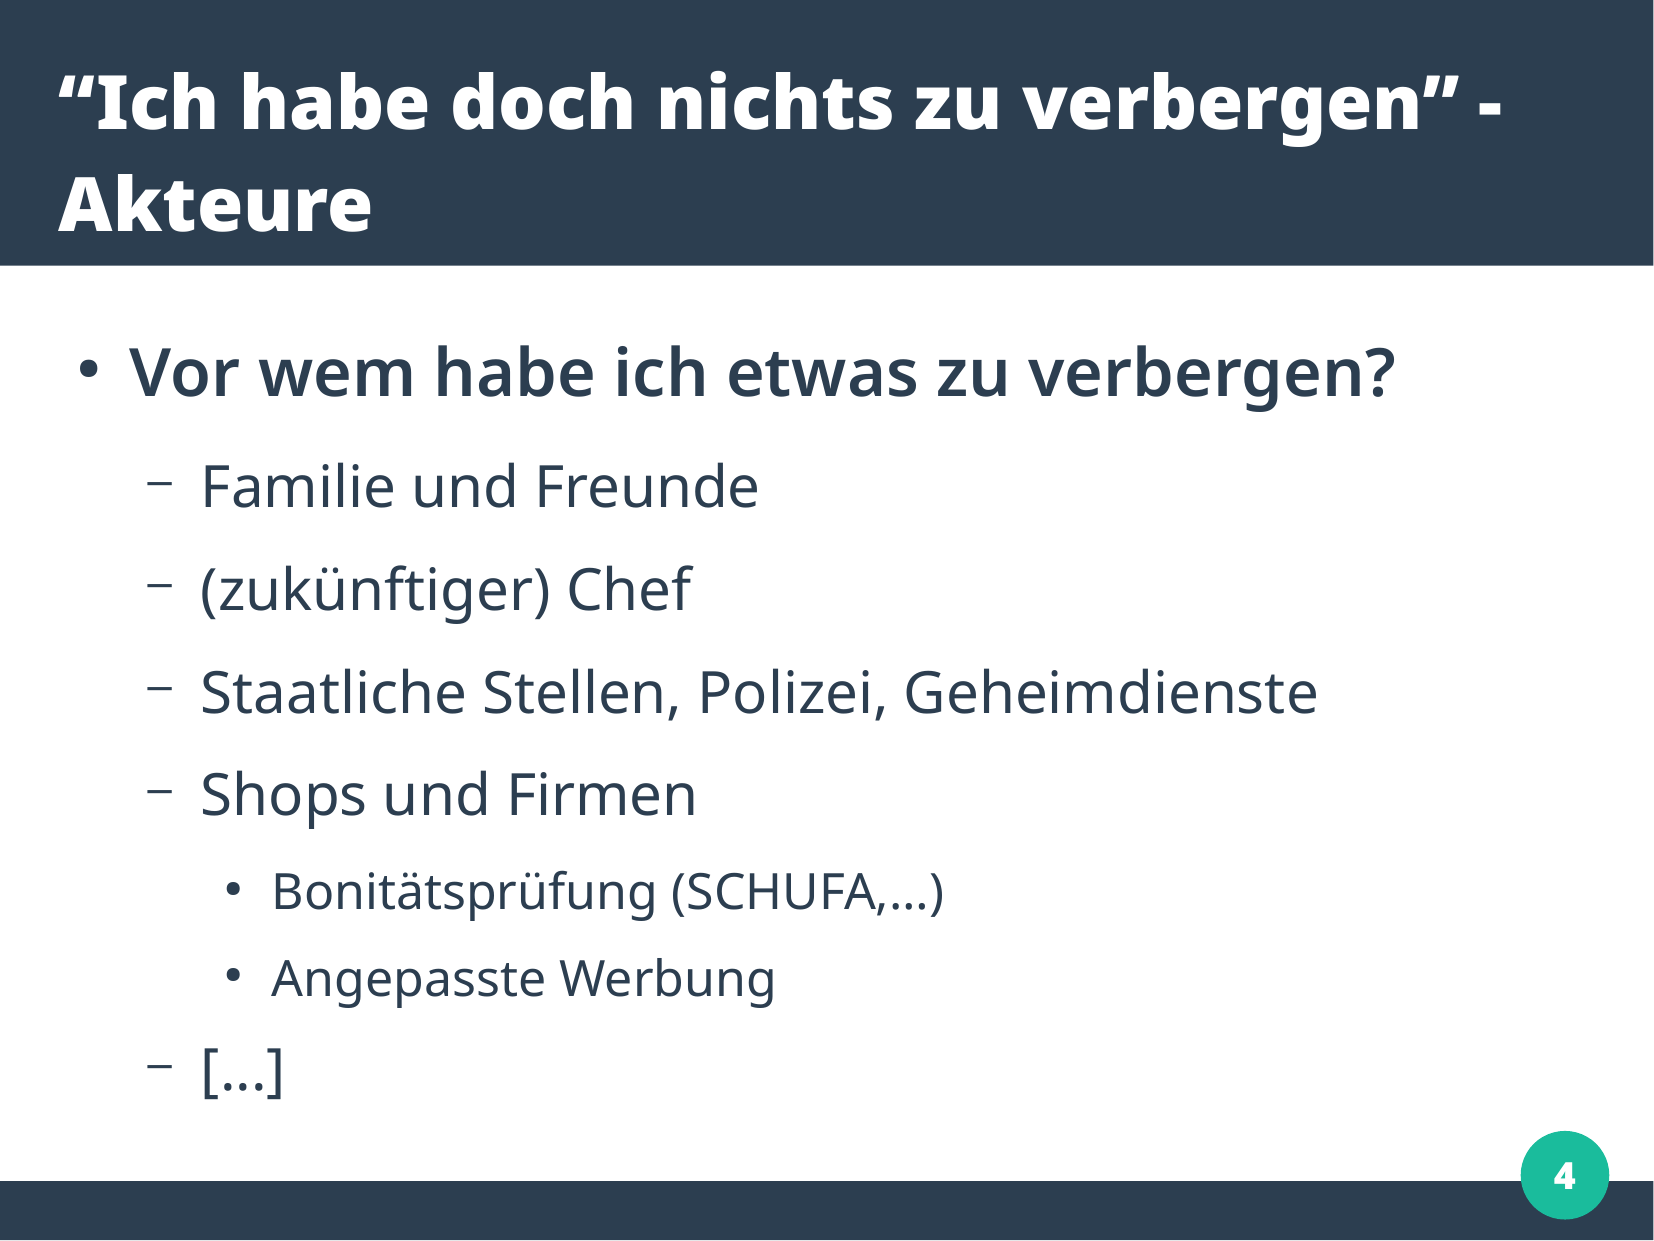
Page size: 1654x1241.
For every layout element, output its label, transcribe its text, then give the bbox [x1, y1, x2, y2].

title “Ich habe doch nichts zu verbergen” - Akteure [59, 49, 1625, 207]
list Vor wem habe ich etwas zu verbergen? Familie und Freunde (zukünftiger) Chef Staatliche Stellen, Polizei, Geheimdienste Shops und Firmen Bonitätsprüfung (SCHUFA,…) Angepasste Werbung [...] [59, 324, 1595, 1152]
